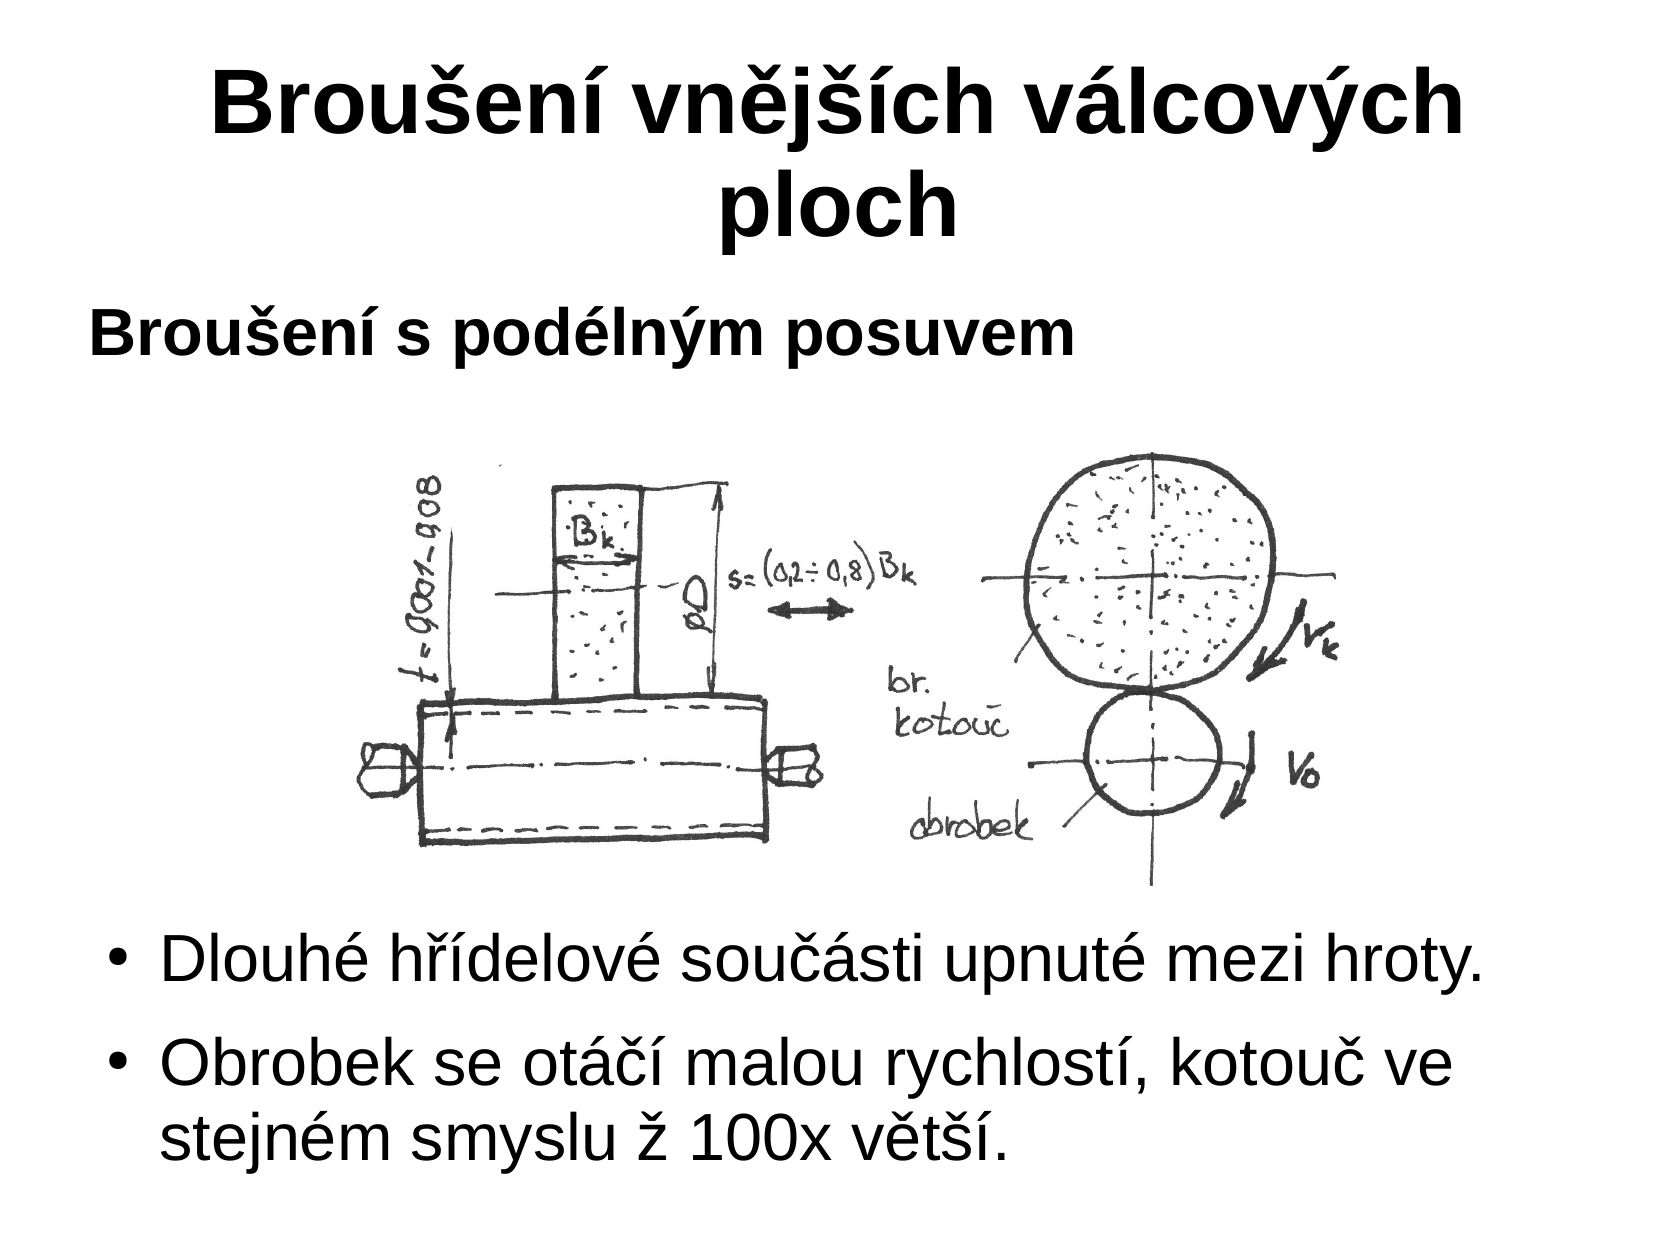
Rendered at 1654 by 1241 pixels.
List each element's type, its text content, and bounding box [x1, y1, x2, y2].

title Broušení vnějších válcových ploch [82, 49, 1595, 257]
list Broušení s podélným posuvem Dlouhé hřídelové součásti upnuté mezi hroty. Obrobek se otáčí malou rychlostí, kotouč ve stejném smyslu ž 100x větší. [88, 295, 1571, 1175]
picture [354, 442, 1359, 886]
